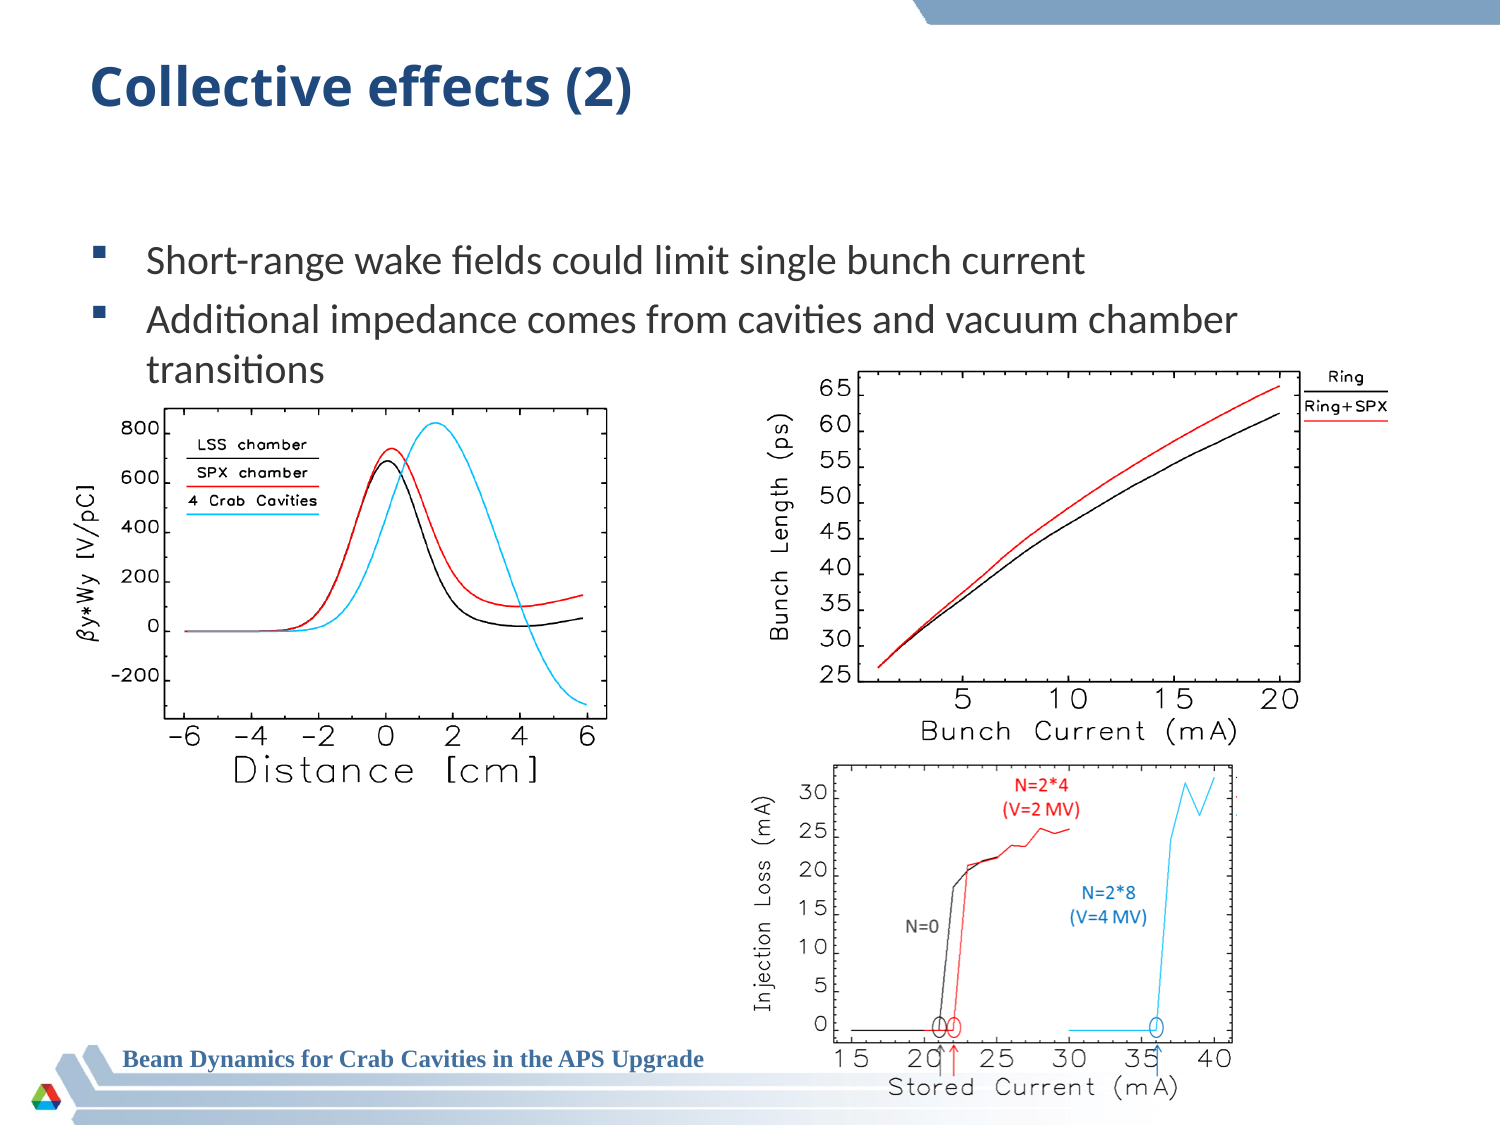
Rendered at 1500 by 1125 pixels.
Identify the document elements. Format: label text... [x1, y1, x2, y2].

picture [0, 0, 1500, 26]
title Collective effects (2) [75, 45, 1426, 224]
list Short-range wake fields could limit single bunch current Additional impedance comes from cavities and vacuum chamber transitions [75, 224, 1426, 725]
picture [765, 370, 1389, 746]
picture [0, 750, 1500, 1125]
picture [73, 407, 608, 784]
